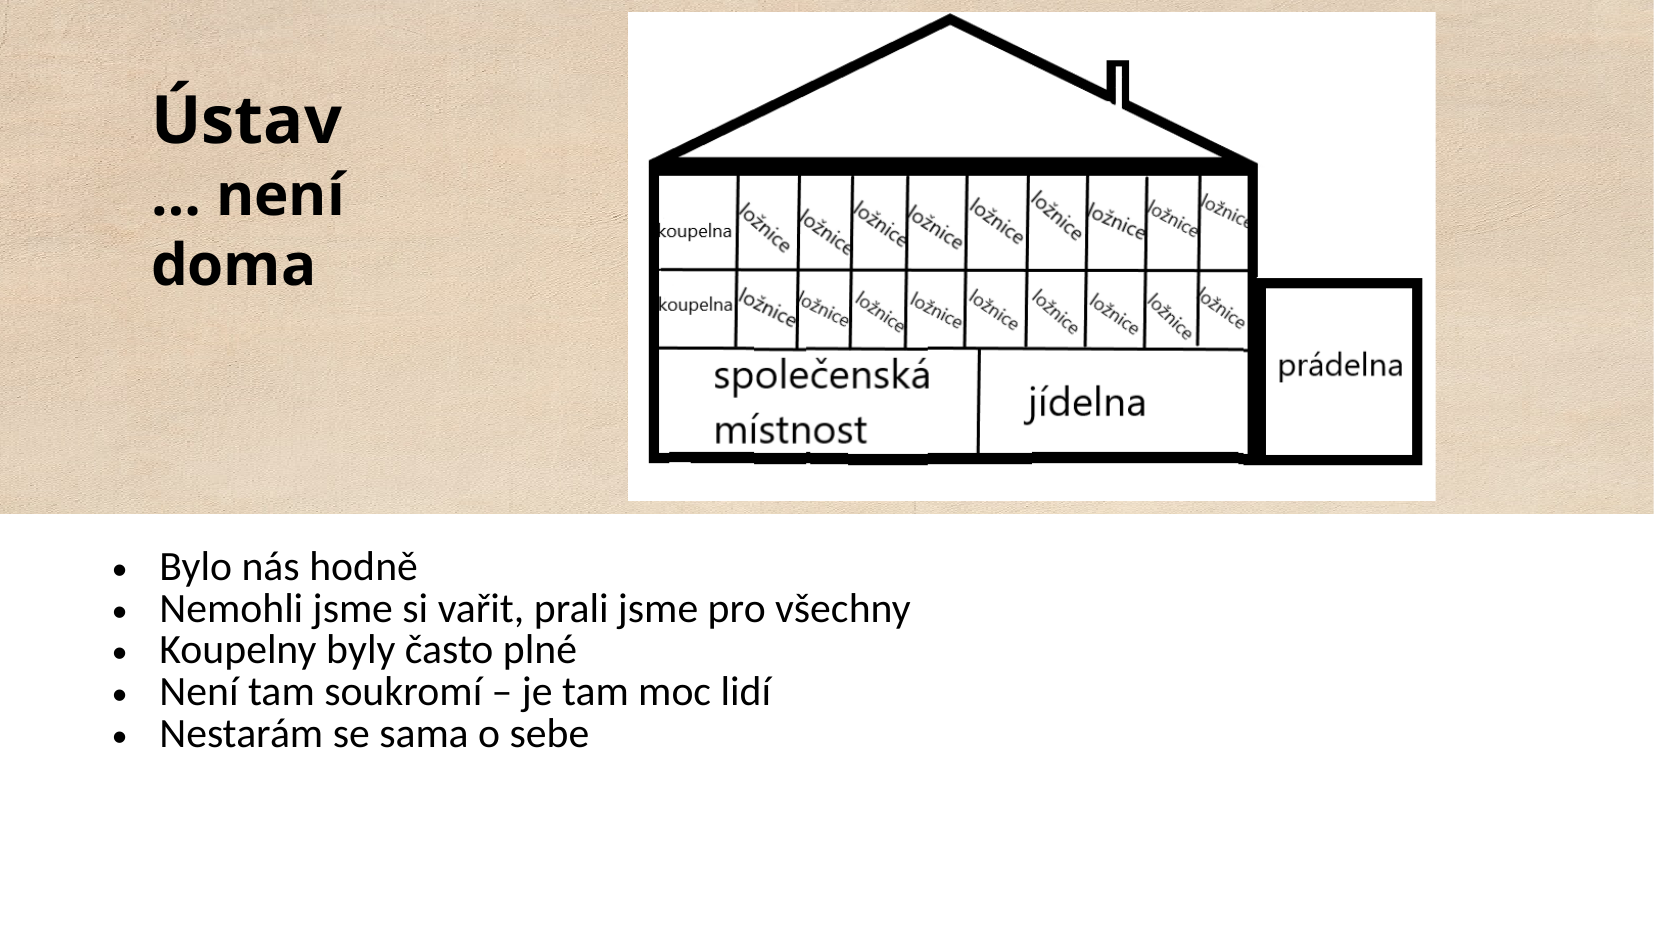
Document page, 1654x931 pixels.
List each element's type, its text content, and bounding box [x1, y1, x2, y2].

text_box Ústav … není doma [136, 69, 488, 236]
picture [0, 0, 1654, 514]
text_box Bylo nás hodně Nemohli jsme si vařit, prali jsme pro všechny Koupelny byly často plné Není tam soukromí – je tam moc lidí Nestarám se sama o sebe [97, 541, 1462, 931]
